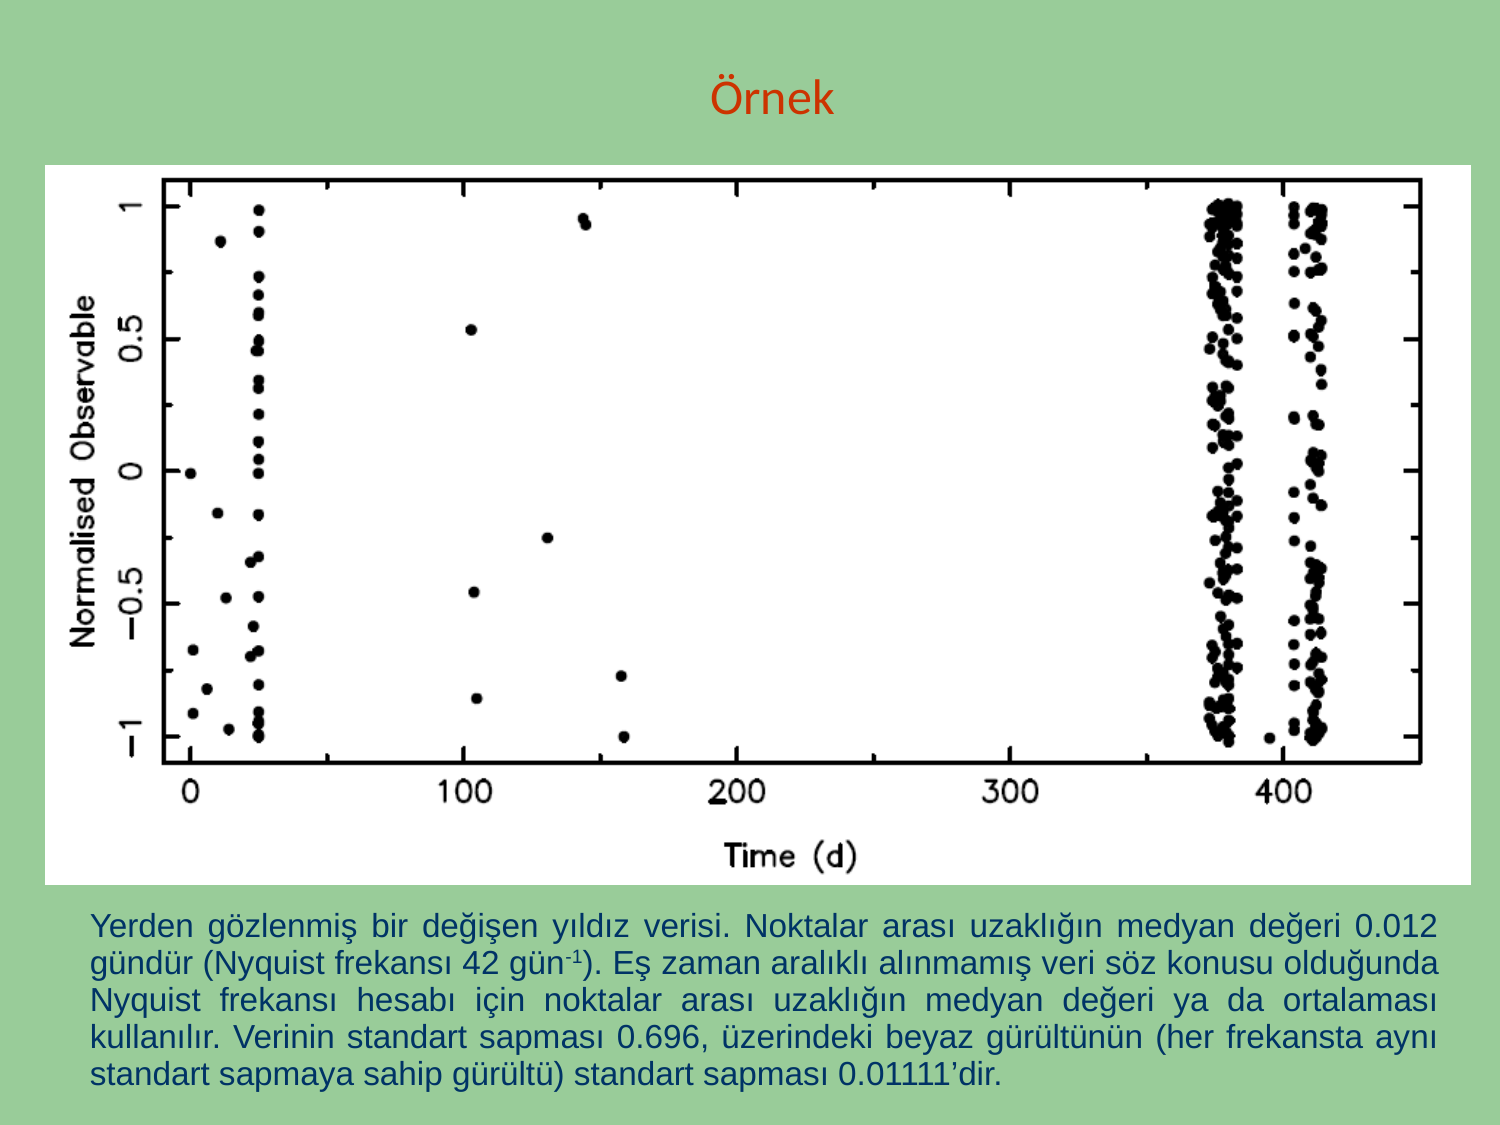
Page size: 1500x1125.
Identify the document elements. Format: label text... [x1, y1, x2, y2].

title Örnek [135, 45, 1411, 159]
text_box Yerden gözlenmiş bir değişen yıldız verisi. Noktalar arası uzaklığın medyan değeri 0.012 gündür (Nyquist frekansı 42 gün-1). Eş zaman aralıklı alınmamış veri söz konusu olduğunda Nyquist frekansı hesabı için noktalar arası uzaklığın medyan değeri ya da ortalaması kullanılır. Verinin standart sapması 0.696, üzerindeki beyaz gürültünün (her frekansta aynı standart sapmaya sahip gürültü) standart sapması 0.01111’dir. [75, 900, 1456, 1103]
picture [45, 165, 1471, 886]
